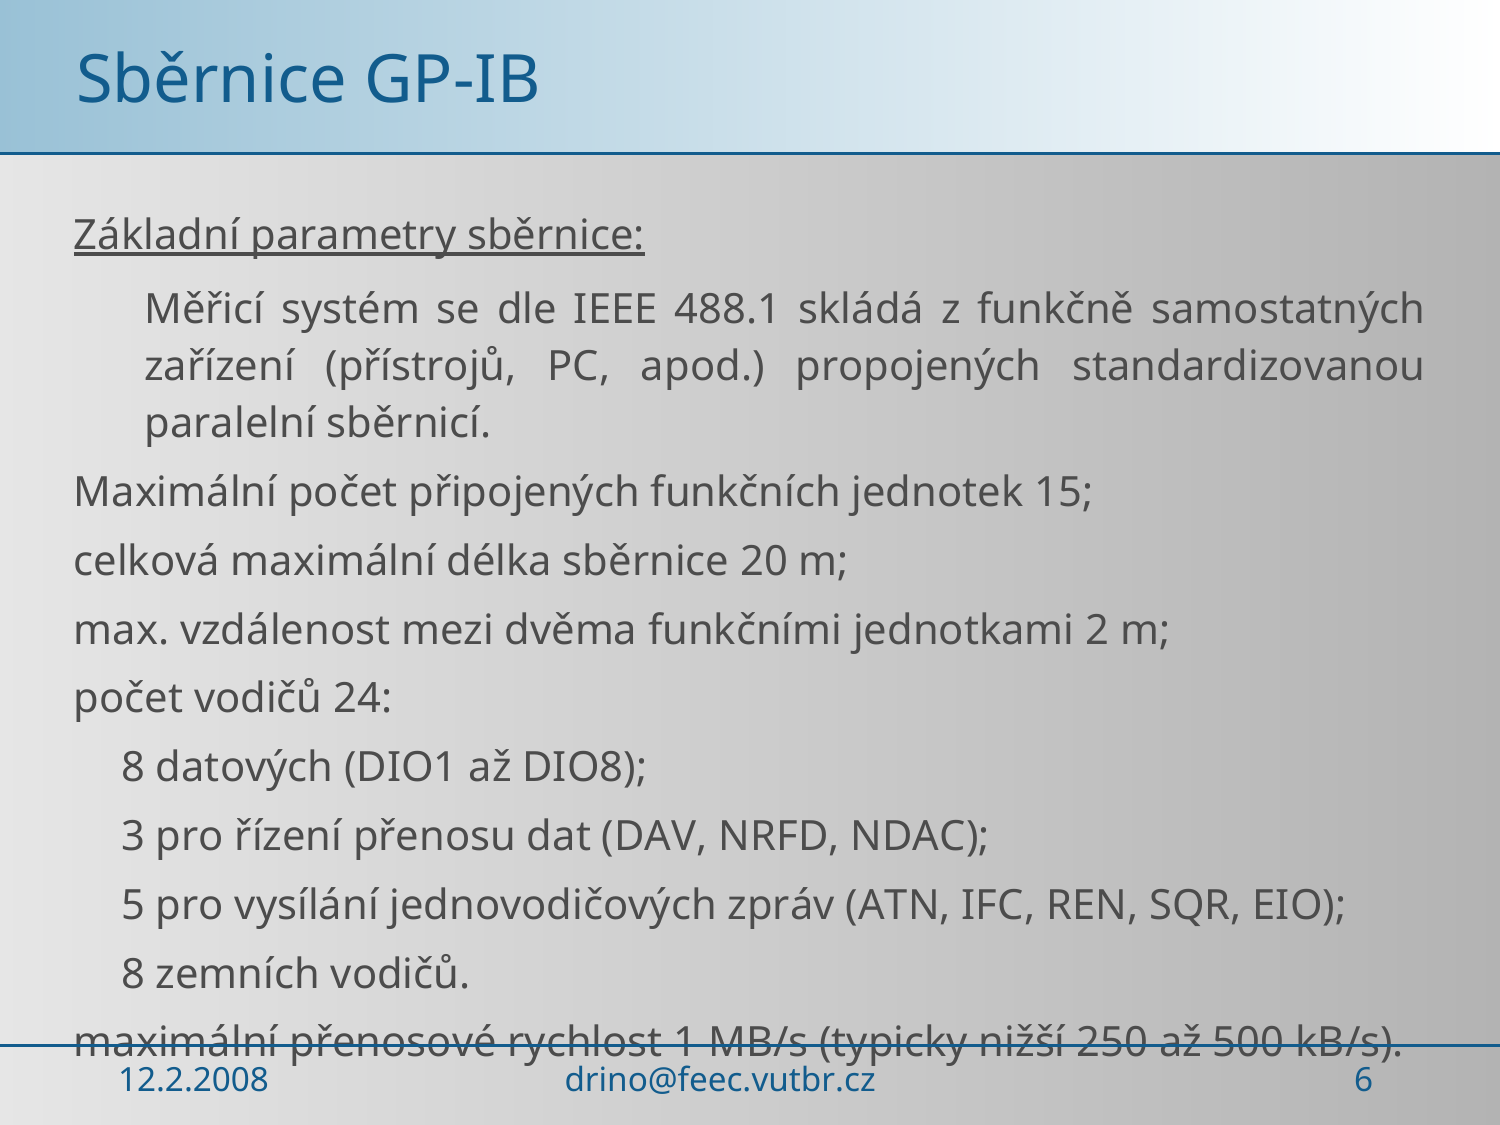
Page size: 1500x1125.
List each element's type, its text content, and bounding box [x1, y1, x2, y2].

title Sběrnice GP-IB [0, 0, 1500, 152]
text_box drino@feec.vutbr.cz [454, 1049, 987, 1125]
text_box 12.2.2008 [103, 1049, 432, 1125]
text_box Základní parametry sběrnice: Měřicí systém se dle IEEE 488.1 skládá z funkčně samostatných zařízení (přístrojů, PC, apod.) propojených standardizovanou paralelní sběrnicí. Maximální počet připojených funkčních jednotek 15; celková maximální délka sběrnice 20 m; max. vzdálenost mezi dvěma funkčními jednotkami 2 m; počet vodičů 24: 8 datových (DIO1 až DIO8); 3 pro řízení přenosu dat (DAV, NRFD, NDAC); 5 pro vysílání jednovodičových zpráv (ATN, IFC, REN, SQR, EIO); 8 zemních vodičů. maximální přenosové rychlost 1 MB/s (typicky nižší 250 až 500 kB/s). [59, 196, 1442, 1044]
text_box <číslo> [1075, 1049, 1388, 1125]
